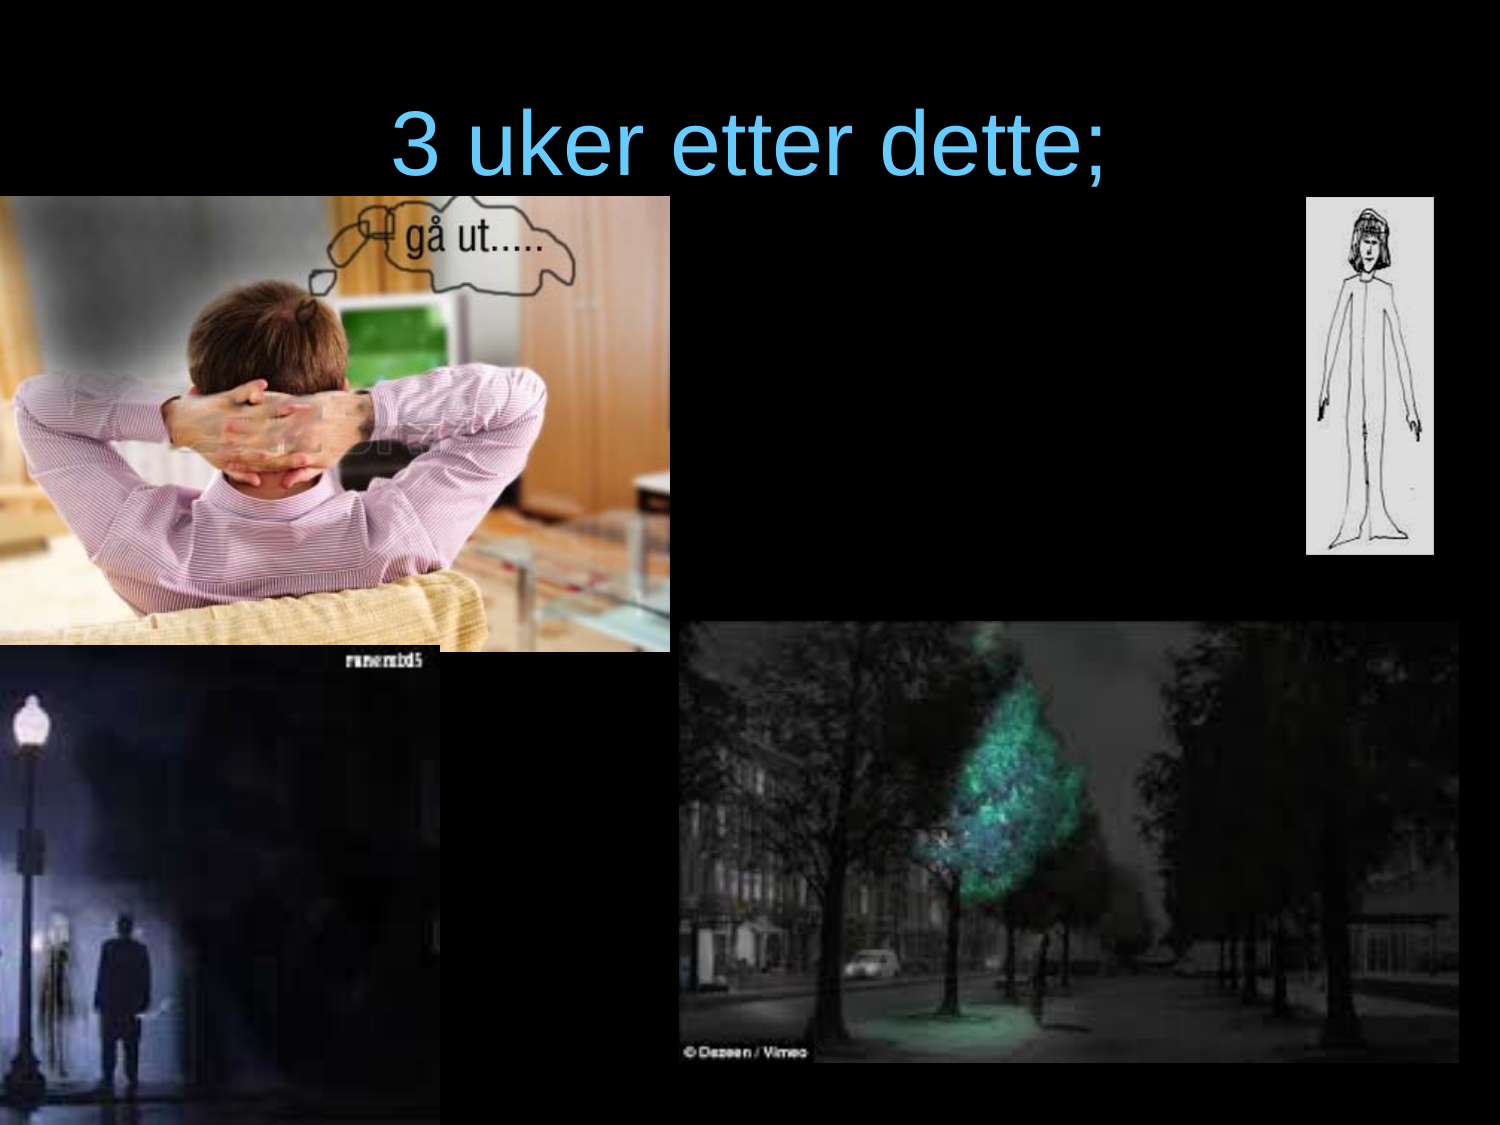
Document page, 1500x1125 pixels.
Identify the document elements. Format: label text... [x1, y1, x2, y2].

picture [679, 621, 1459, 1063]
title 3 uker etter dette; [75, 45, 1426, 233]
picture [1305, 196, 1435, 556]
picture [0, 196, 670, 1125]
